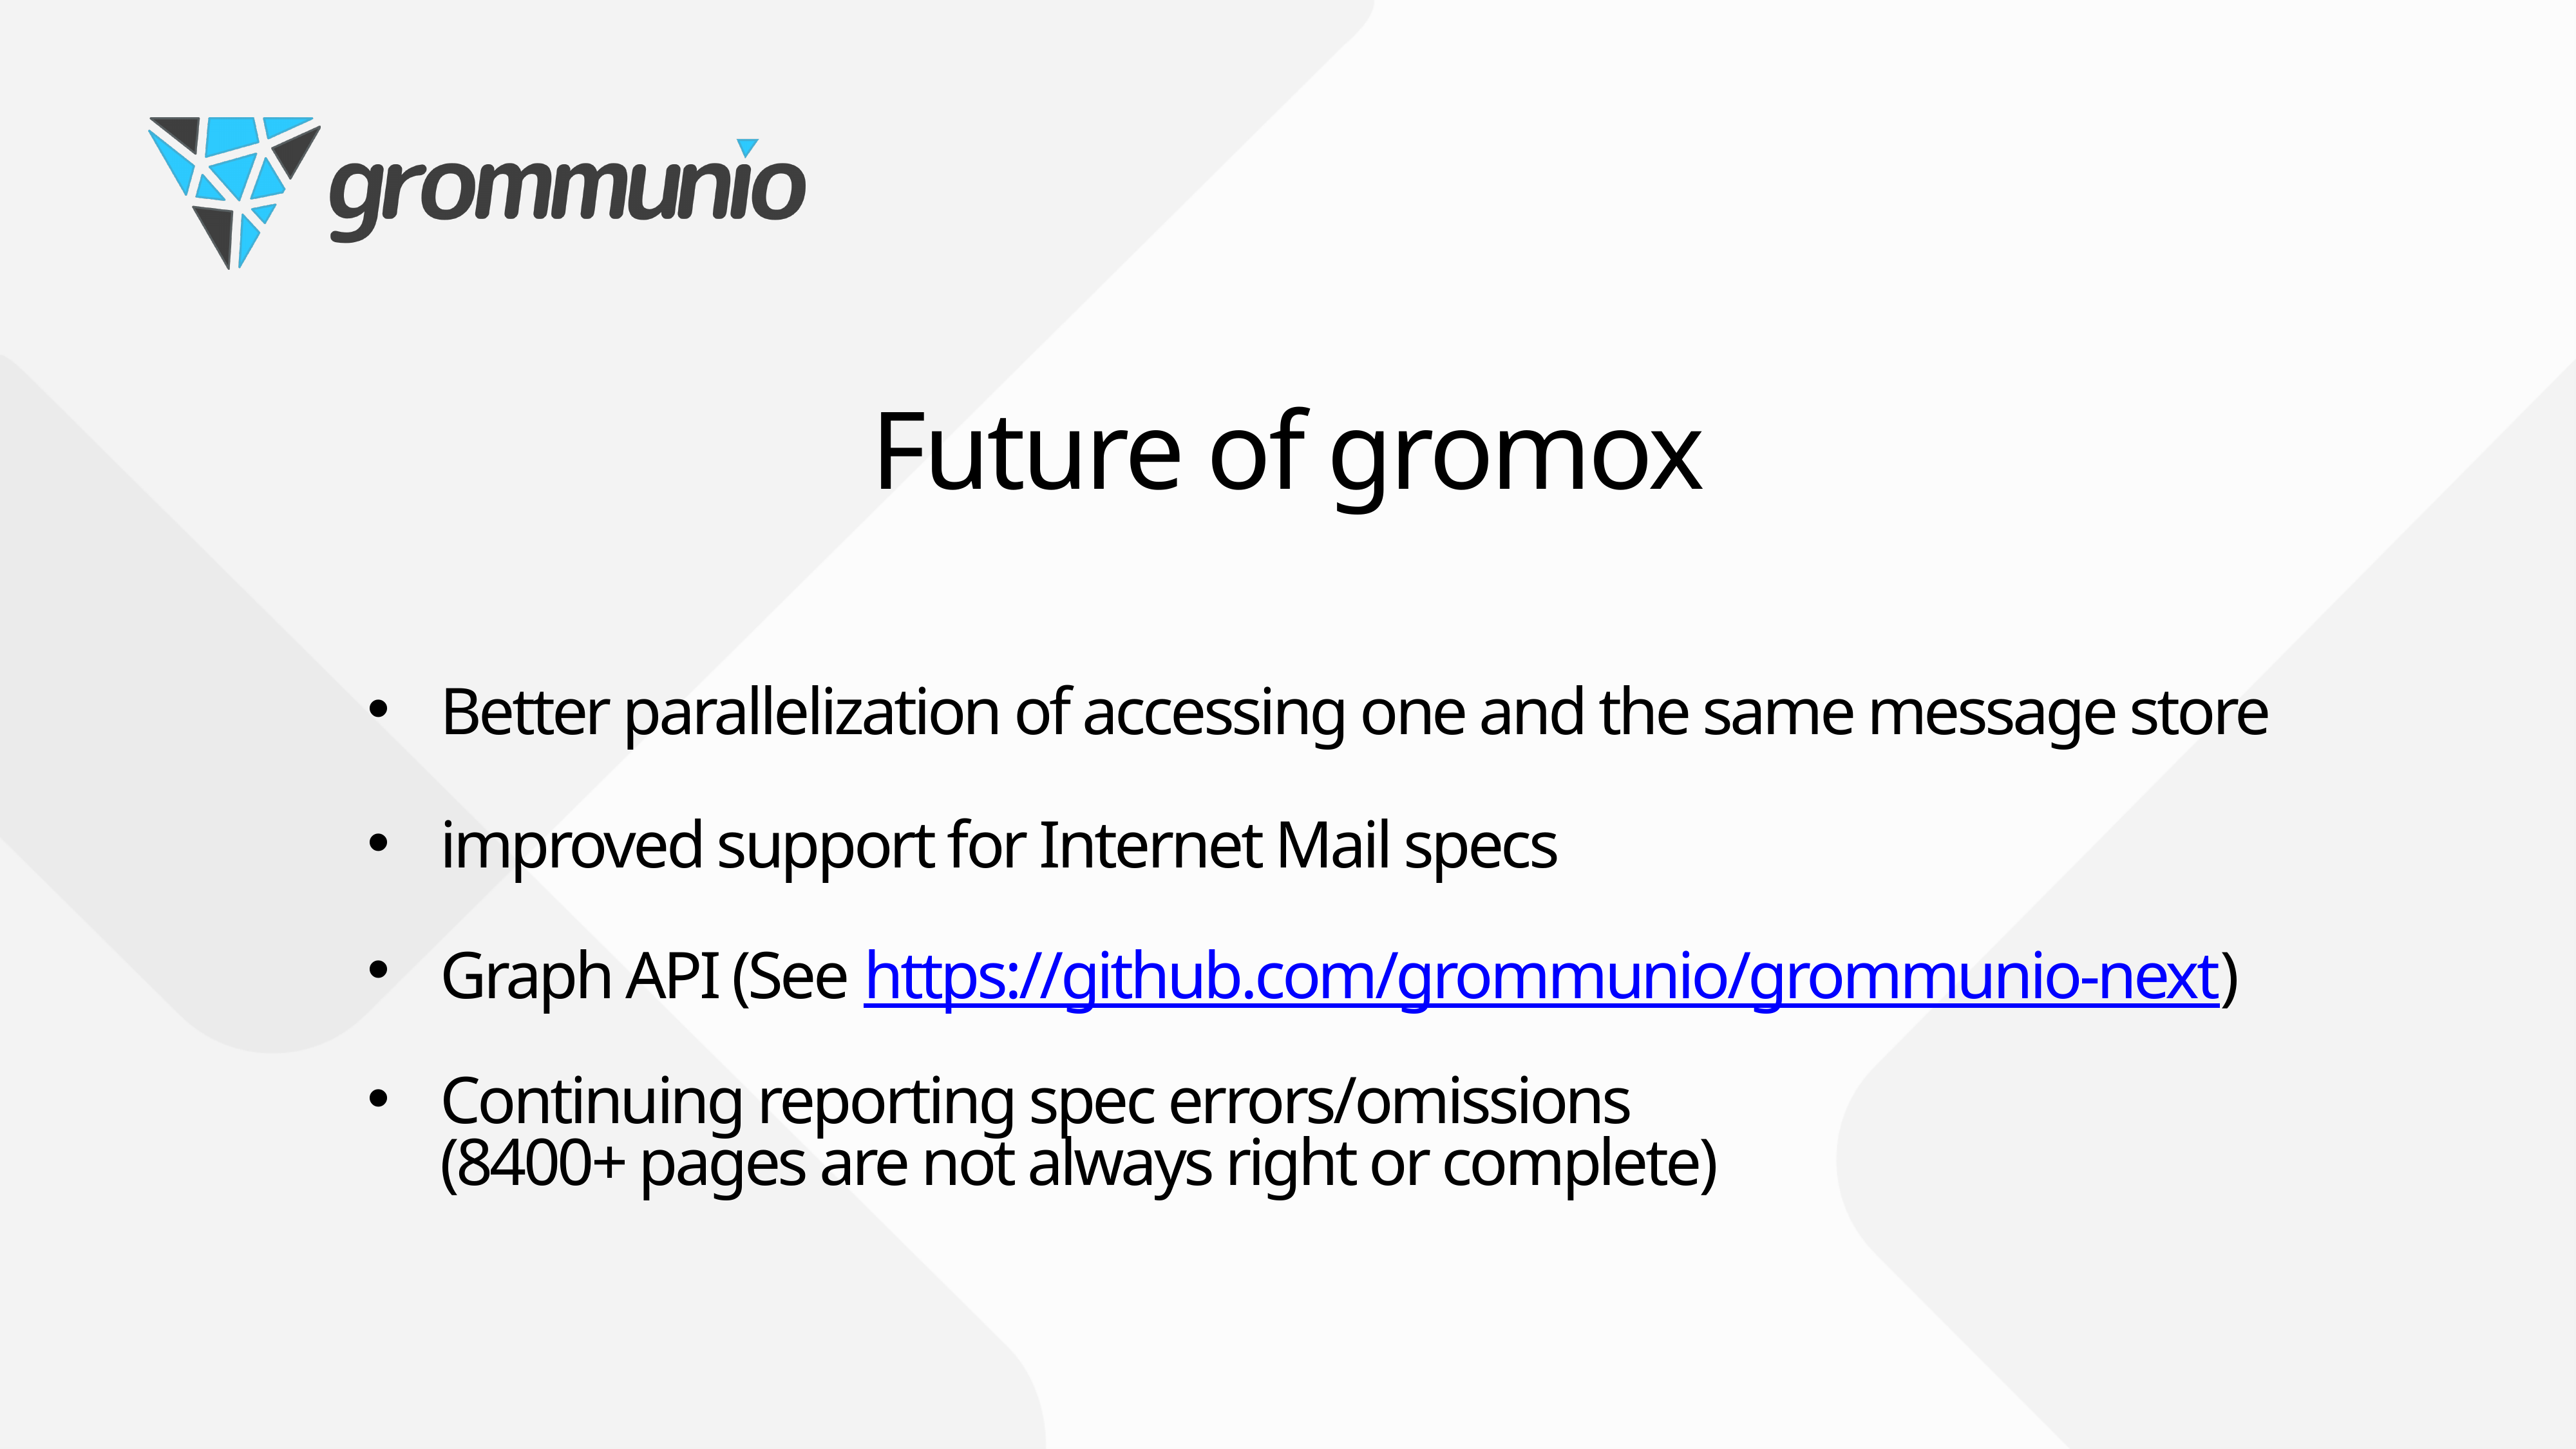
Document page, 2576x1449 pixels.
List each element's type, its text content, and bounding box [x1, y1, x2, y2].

list Future of gromox [127, 359, 2449, 558]
picture [0, 0, 2576, 1449]
text_box Better parallelization of accessing one and the same message store improved support for Internet Mail specs Graph API (See https://github.com/grommunio/grommunio-next) Continuing reporting spec errors/omissions (8400+ pages are not always right or complete) [362, 581, 2343, 1425]
